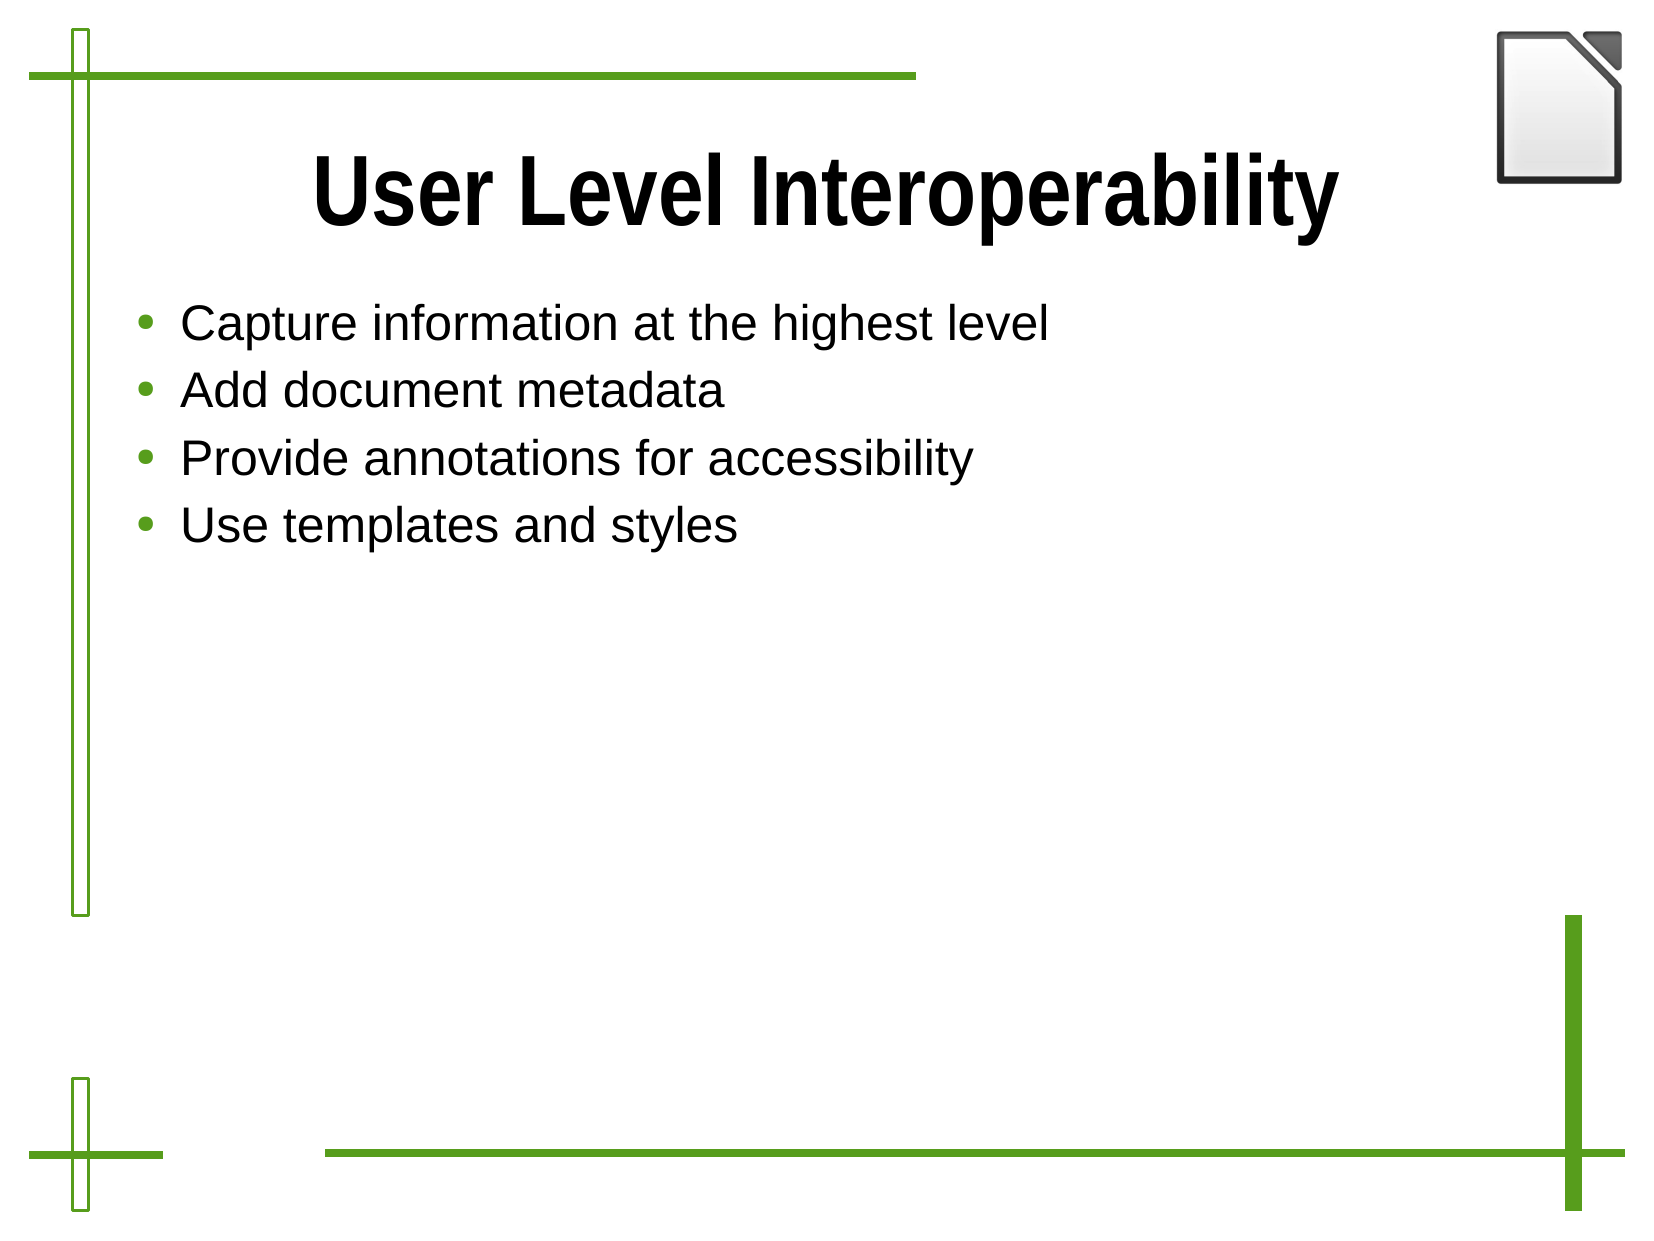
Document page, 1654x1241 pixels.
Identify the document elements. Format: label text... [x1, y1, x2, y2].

picture [1494, 29, 1624, 186]
title User Level Interoperability [118, 118, 1536, 260]
list Capture information at the highest level Add document metadata Provide annotations for accessibility Use templates and styles [118, 295, 1536, 1123]
